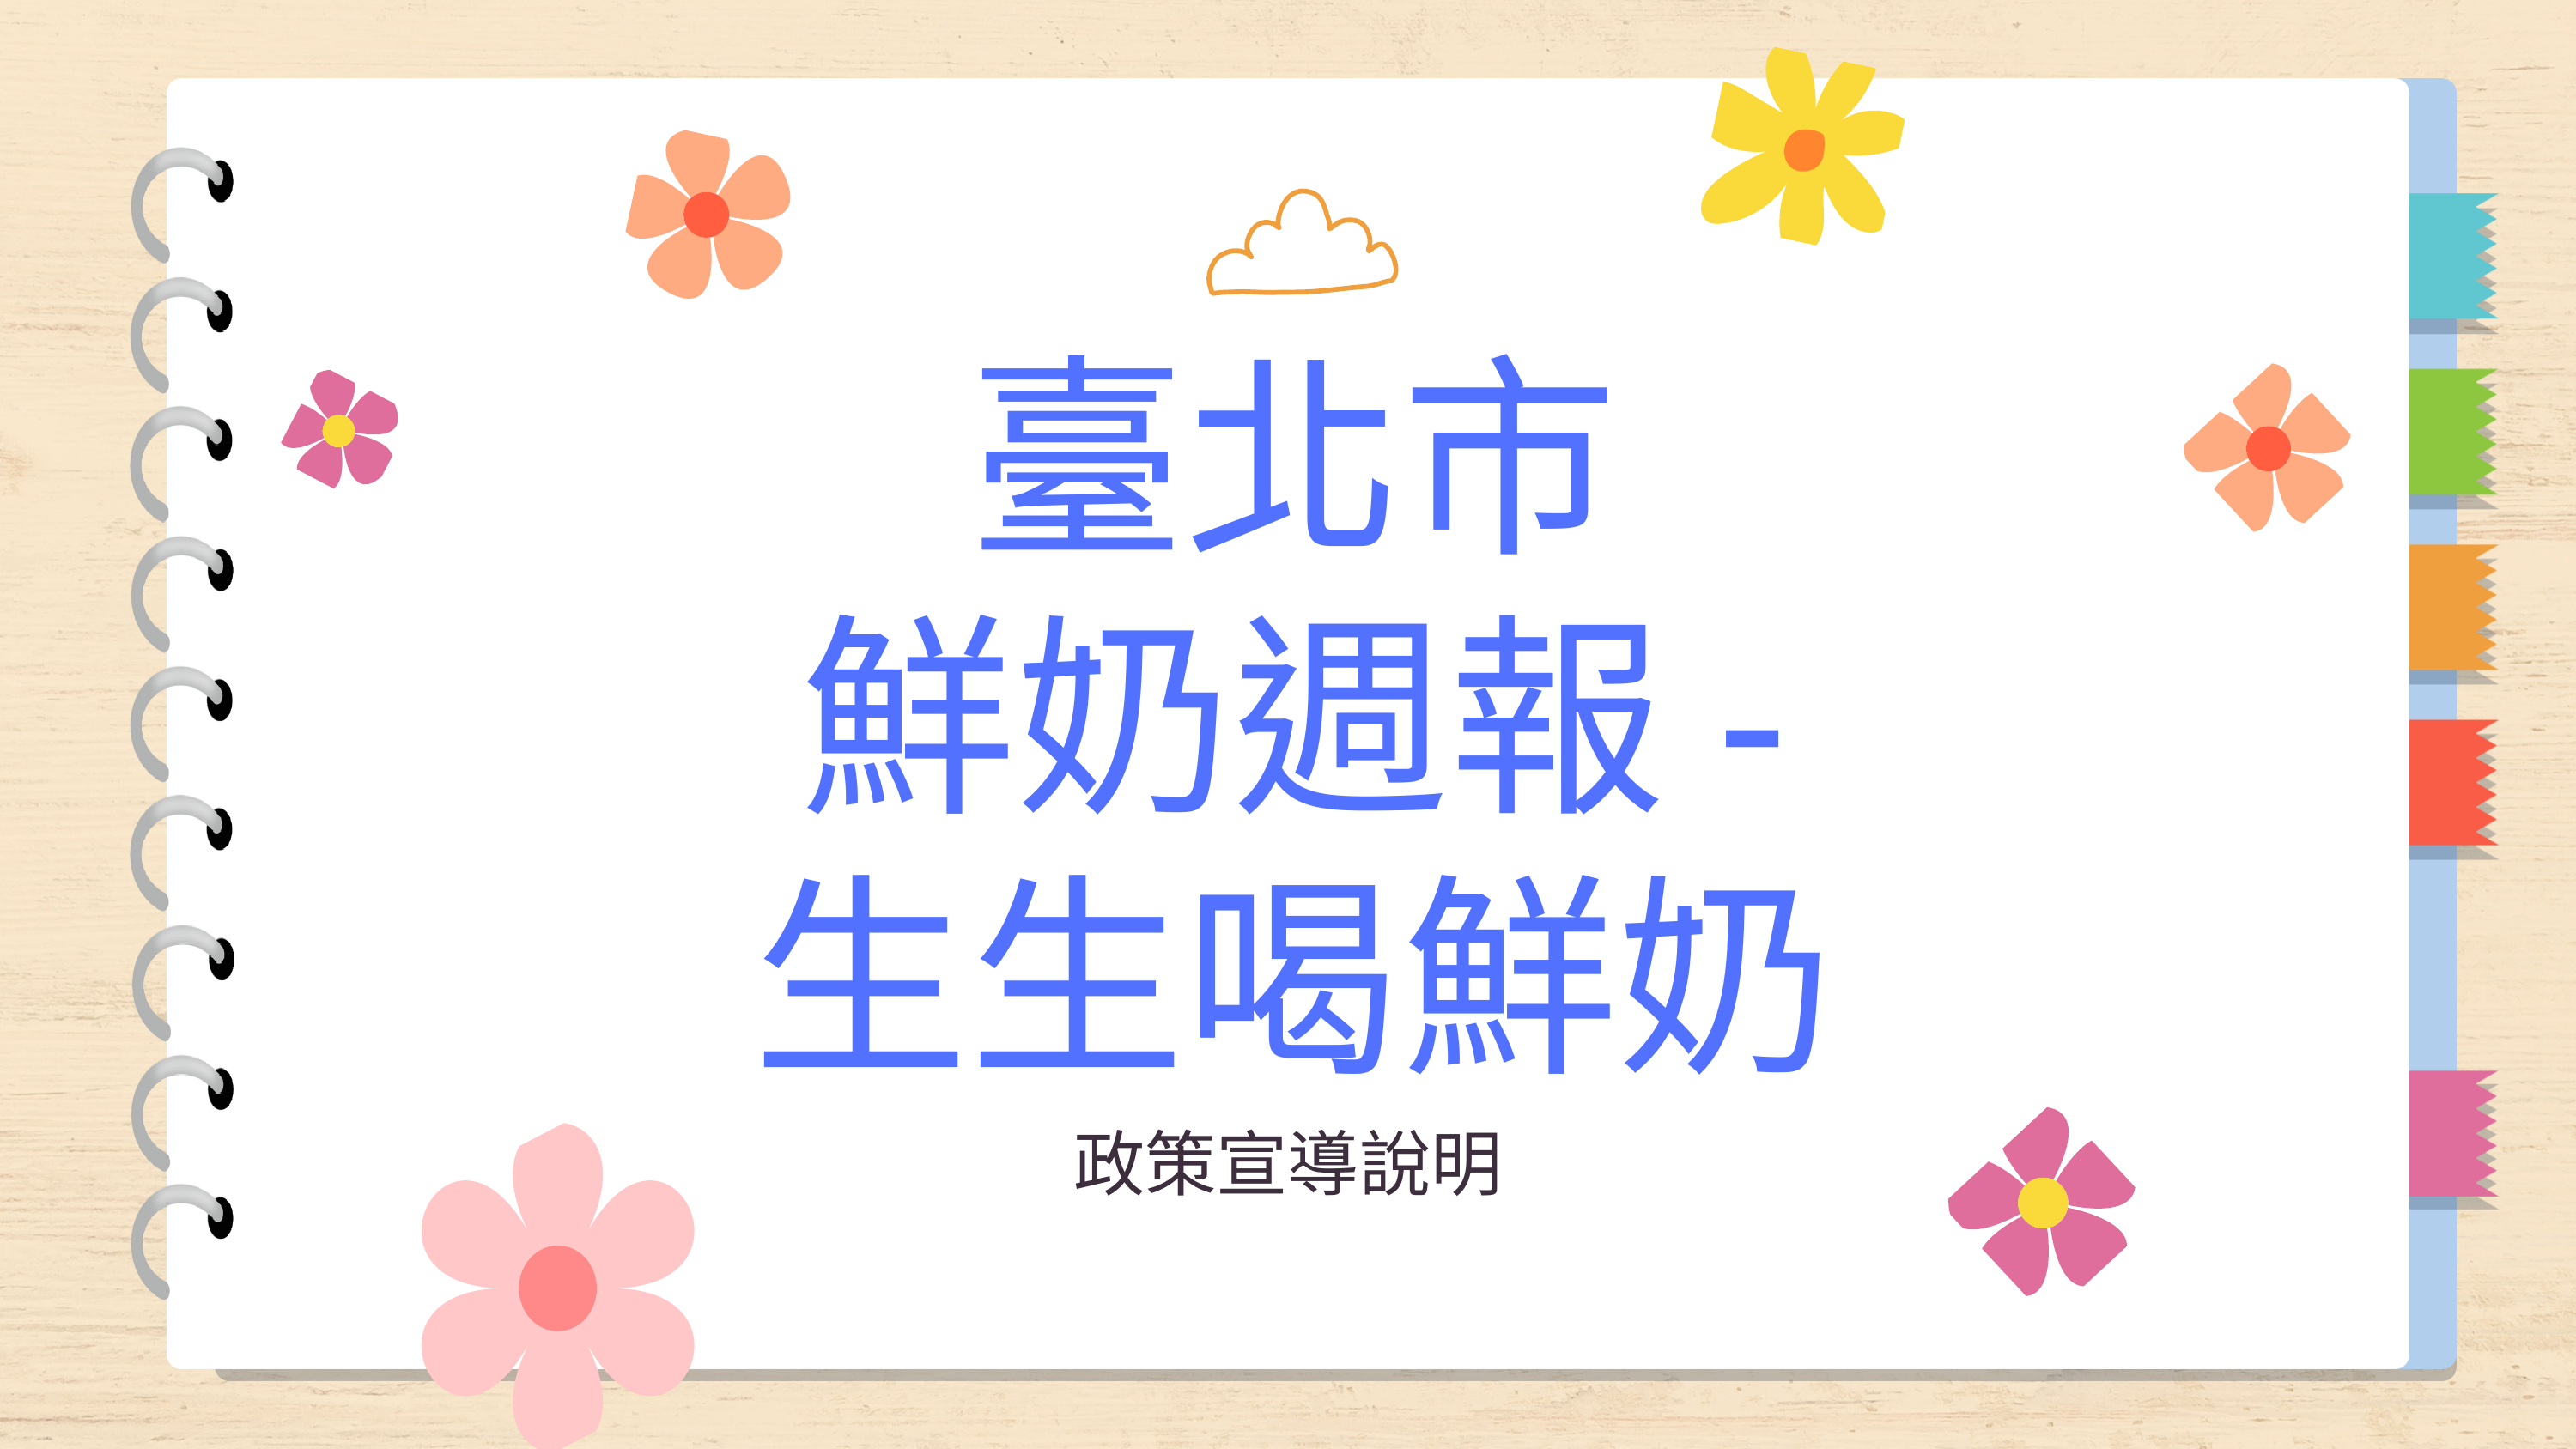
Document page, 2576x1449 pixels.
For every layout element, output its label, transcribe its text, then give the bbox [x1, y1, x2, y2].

text_box [273, 365, 415, 506]
text_box [805, 858, 1838, 952]
text_box 臺北市 鮮奶週報- 生生喝鮮奶 [676, 321, 1911, 1108]
text_box 政策宣導說明 [771, 1104, 1805, 1299]
text_box [614, 122, 814, 320]
text_box [1205, 185, 1400, 297]
text_box [2178, 357, 2374, 553]
text_box [130, 148, 234, 1301]
text_box [1941, 1100, 2161, 1320]
text_box [343, 1083, 772, 1449]
text_box [1693, 38, 1915, 258]
